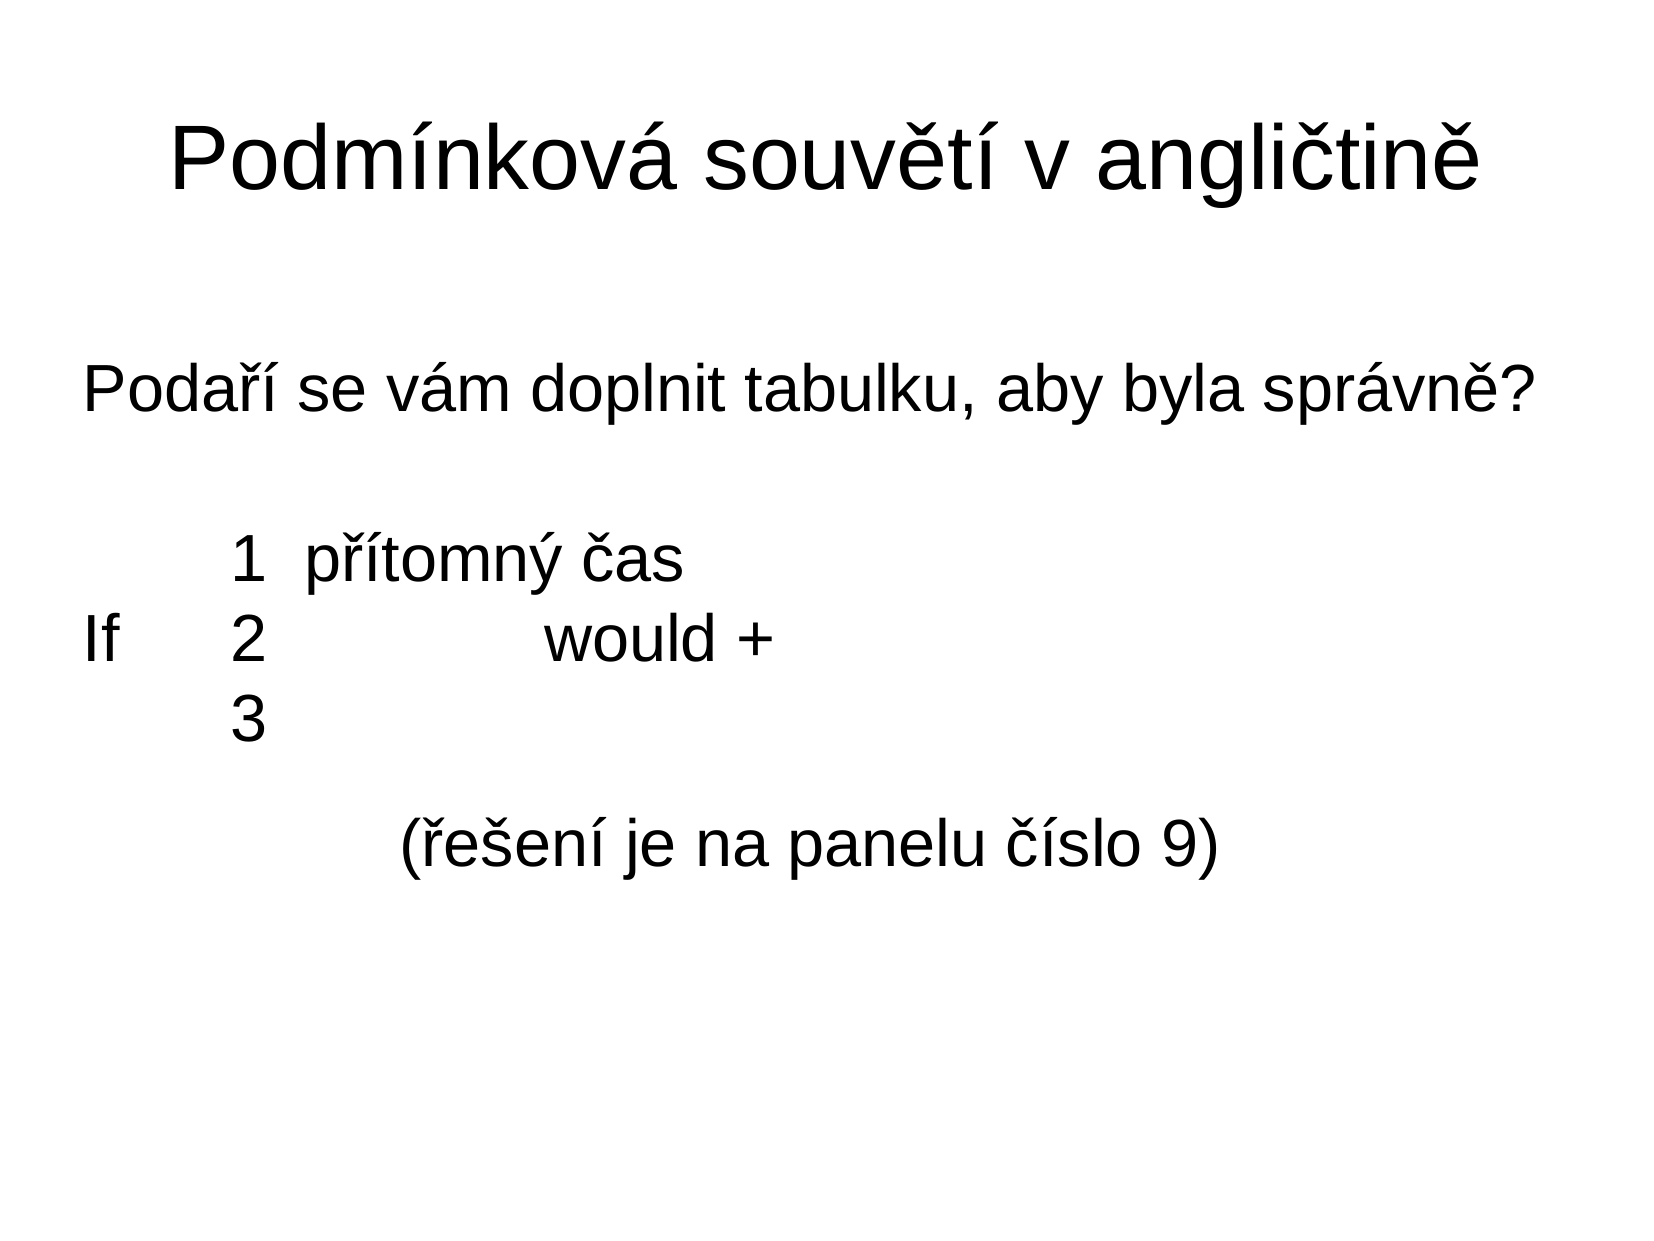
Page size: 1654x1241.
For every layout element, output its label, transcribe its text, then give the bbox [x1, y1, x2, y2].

text_box Podmínková souvětí v angličtině [83, 49, 1570, 256]
text_box Podaří se vám doplnit tabulku, aby byla správně? 1 přítomný čas If 2 would + 3 (řešení je na panelu číslo 9) [83, 293, 1570, 1011]
